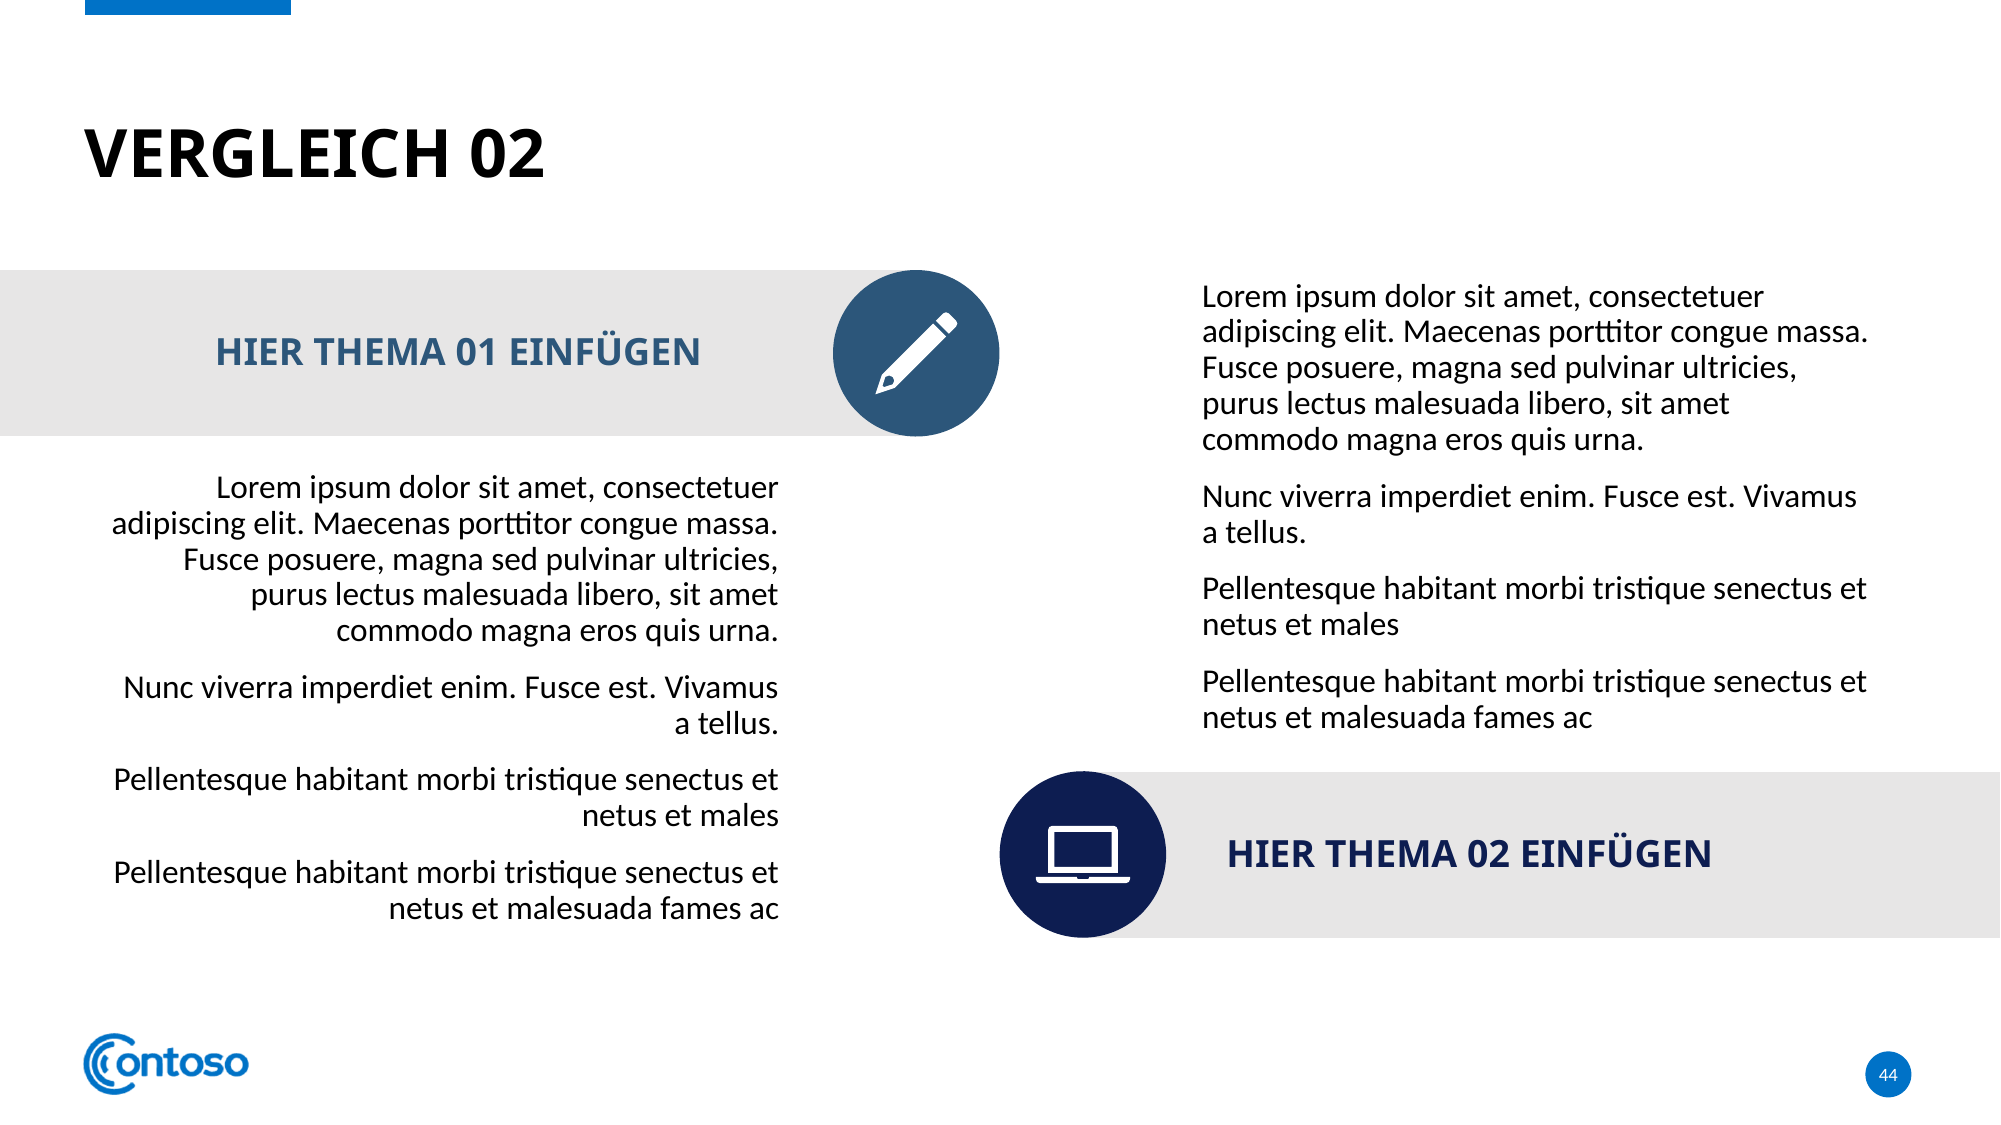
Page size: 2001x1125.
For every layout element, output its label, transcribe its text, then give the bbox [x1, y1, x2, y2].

list Lorem ipsum dolor sit amet, consectetuer adipiscing elit. Maecenas porttitor congue massa. Fusce posuere, magna sed pulvinar ultricies, purus lectus malesuada libero, sit amet commodo magna eros quis urna. Nunc viverra imperdiet enim. Fusce est. Vivamus a tellus. Pellentesque habitant morbi tristique senectus et netus et males Pellentesque habitant morbi tristique senectus et netus et malesuada fames ac [1202, 270, 1871, 736]
list Hier Thema 01 einfügen [214, 312, 781, 394]
picture [1033, 804, 1133, 905]
title Vergleich 02 [84, 40, 1914, 192]
text_box [1864, 1059, 1913, 1090]
list Lorem ipsum dolor sit amet, consectetuer adipiscing elit. Maecenas porttitor congue massa. Fusce posuere, magna sed pulvinar ultricies, purus lectus malesuada libero, sit amet commodo magna eros quis urna. Nunc viverra imperdiet enim. Fusce est. Vivamus a tellus. Pellentesque habitant morbi tristique senectus et netus et males Pellentesque habitant morbi tristique senectus et netus et malesuada fames ac [111, 469, 781, 937]
picture [866, 303, 966, 403]
list Hier Thema 02 einfügen [1226, 814, 1792, 896]
